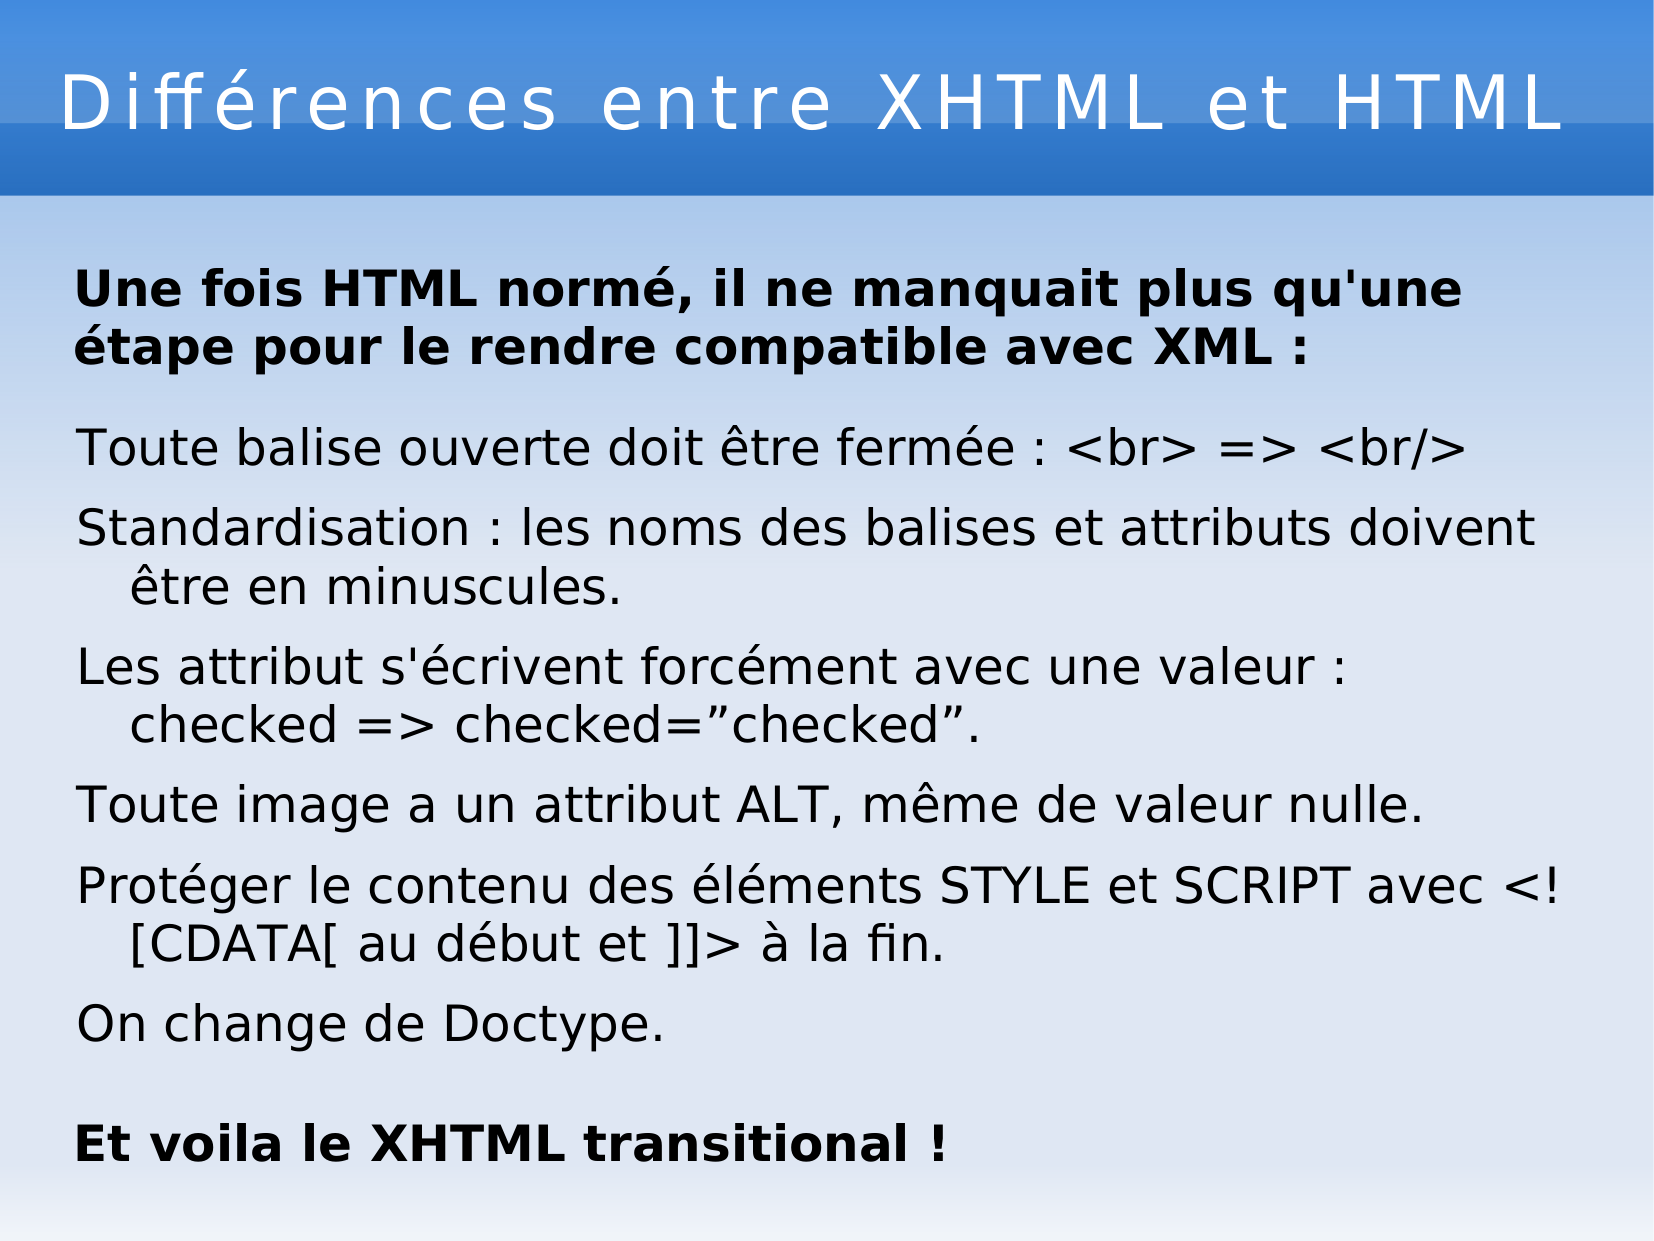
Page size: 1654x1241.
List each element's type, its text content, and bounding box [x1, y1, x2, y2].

text_box Une fois HTML normé, il ne manquait plus qu'une étape pour le rendre compatible avec XML : [59, 252, 1595, 385]
title Différences entre XHTML et HTML [59, 29, 1625, 178]
list Toute balise ouverte doit être fermée : <br> => <br/> Standardisation : les noms des balises et attributs doivent être en minuscules. Les attribut s'écrivent forcément avec une valeur : checked => checked=”checked”. Toute image a un attribut ALT, même de valeur nulle. Protéger le contenu des éléments STYLE et SCRIPT avec <![CDATA[ au début et ]]> à la fin. On change de Doctype. [59, 419, 1565, 1094]
picture [0, 0, 1654, 1241]
text_box Et voila le XHTML transitional ! [59, 1108, 967, 1182]
